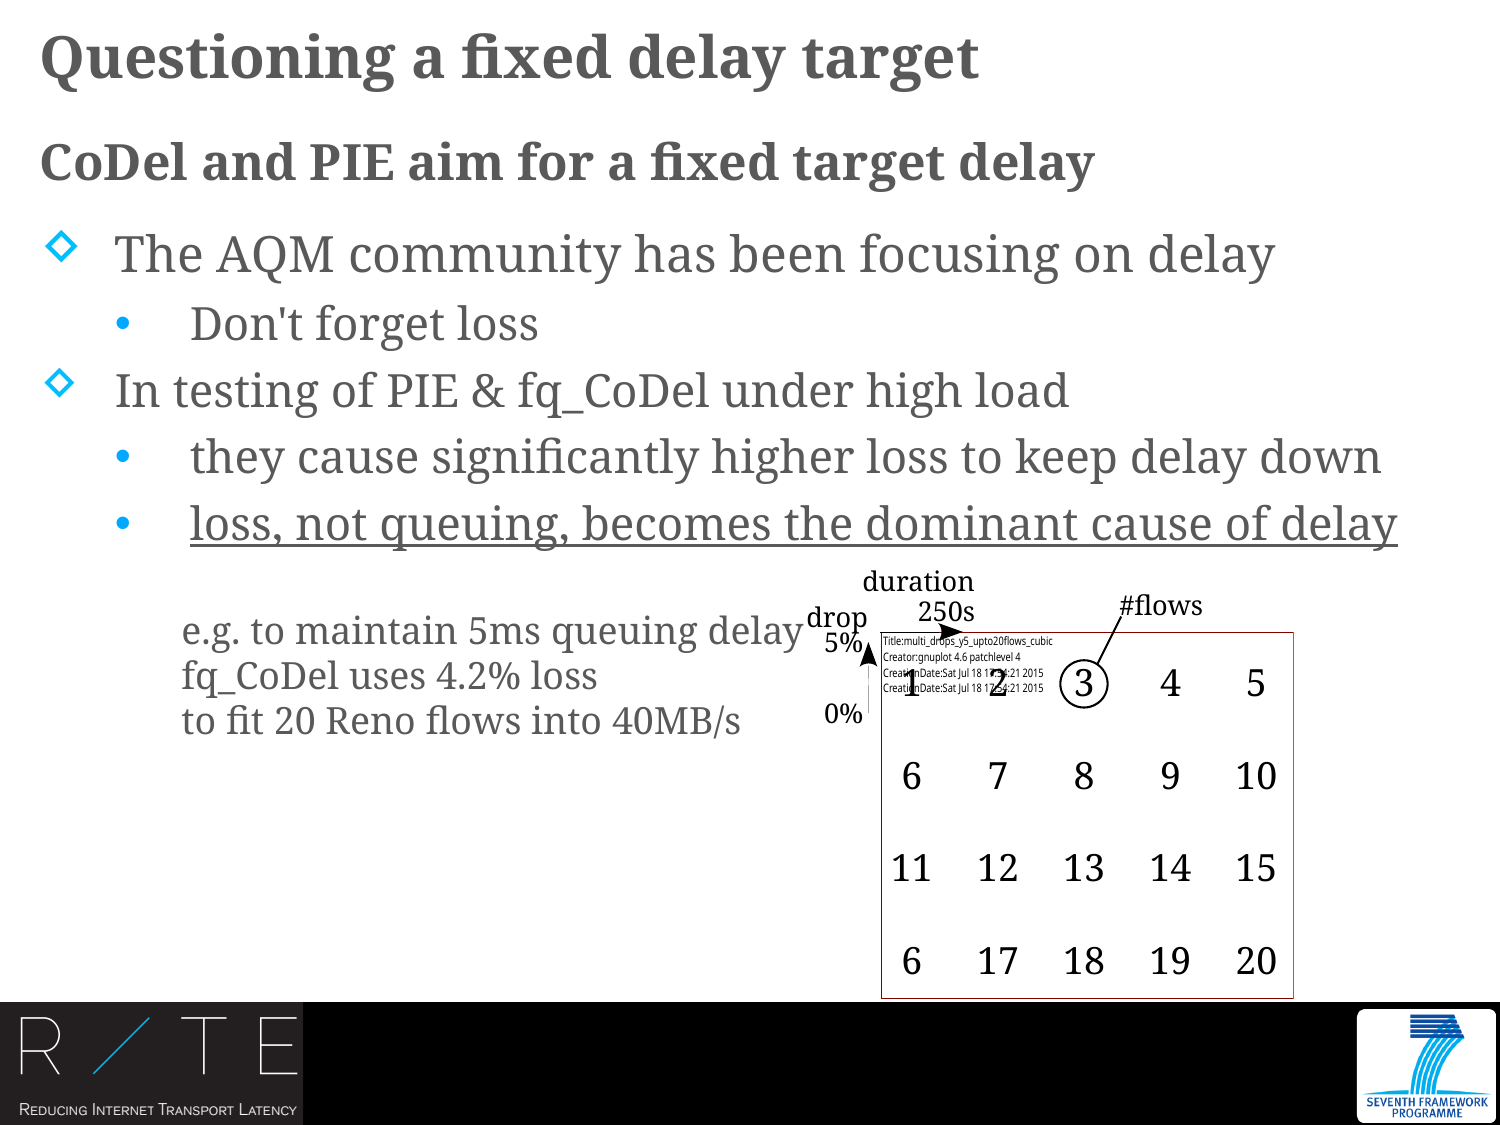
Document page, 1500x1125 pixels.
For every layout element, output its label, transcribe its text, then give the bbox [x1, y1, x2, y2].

text_box 0% [809, 687, 878, 734]
text_box drop [791, 591, 878, 637]
table_cell 17 [955, 927, 1041, 993]
table_cell 10 [1213, 741, 1299, 834]
table_cell 9 [1127, 741, 1213, 834]
table_header 3 [1041, 649, 1127, 741]
list CoDel and PIE aim for a fixed target delay [24, 122, 1475, 198]
table_cell 18 [1041, 927, 1127, 993]
table_cell 12 [955, 834, 1041, 927]
table_cell 14 [1127, 834, 1213, 927]
table_cell 6 [869, 927, 955, 993]
table_cell 7 [955, 741, 1041, 834]
table_cell 13 [1041, 834, 1127, 927]
text_box duration 250s [847, 561, 981, 632]
table_header 5 [1213, 649, 1299, 741]
text_box 5% [809, 637, 876, 663]
table_header 1 [869, 649, 955, 741]
table_cell 20 [1213, 927, 1299, 993]
text_box #flows [1104, 584, 1215, 631]
table_cell 8 [1041, 741, 1127, 834]
table_cell 19 [1127, 927, 1213, 993]
table_header 4 [1127, 649, 1213, 741]
table_cell 15 [1213, 834, 1299, 927]
picture [1107, 631, 1294, 649]
picture [880, 631, 1112, 649]
list The AQM community has been focusing on delay Don't forget loss In testing of PIE & fq_CoDel under high load they cause significantly higher loss to keep delay down loss, not queuing, becomes the dominant cause of delay e.g. to maintain 5ms queuing delay fq_CoDel uses 4.2% loss to fit 20 Reno flows into 40MB/s [24, 215, 1475, 938]
table_cell 11 [869, 834, 955, 927]
title Questioning a fixed delay target [24, 10, 1475, 98]
picture [880, 993, 1294, 999]
table_header 3 [1062, 662, 1106, 706]
table_cell 6 [869, 741, 955, 834]
table_header 2 [955, 649, 1041, 741]
